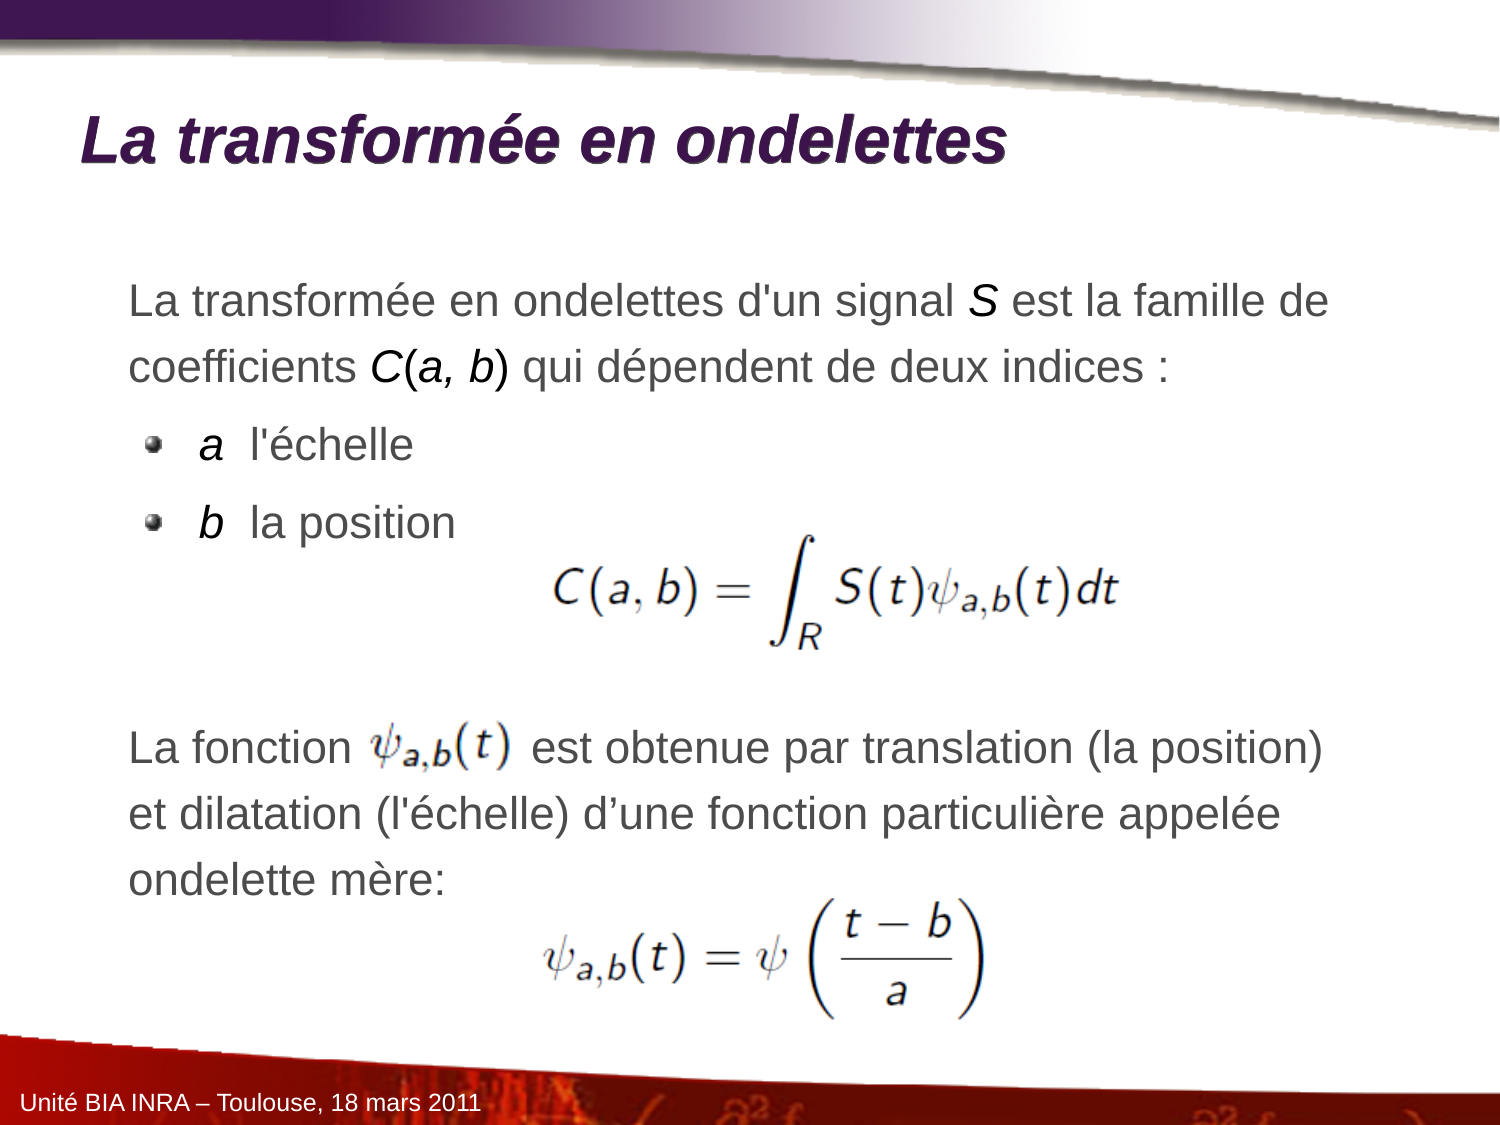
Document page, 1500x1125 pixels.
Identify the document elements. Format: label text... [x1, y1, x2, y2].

picture [365, 715, 516, 777]
list La transformée en ondelettes d'un signal S est la famille de coefficients C(a, b) qui dépendent de deux indices : a l'échelle b la position [128, 275, 1344, 563]
title La transformée en ondelettes [80, 102, 1058, 178]
picture [0, 886, 1500, 1125]
list La fonction est obtenue par translation (la position) et dilatation (l'échelle) d’une fonction particulière appelée ondelette mère: [128, 722, 1335, 920]
picture [545, 524, 1127, 661]
picture [0, 0, 1500, 154]
